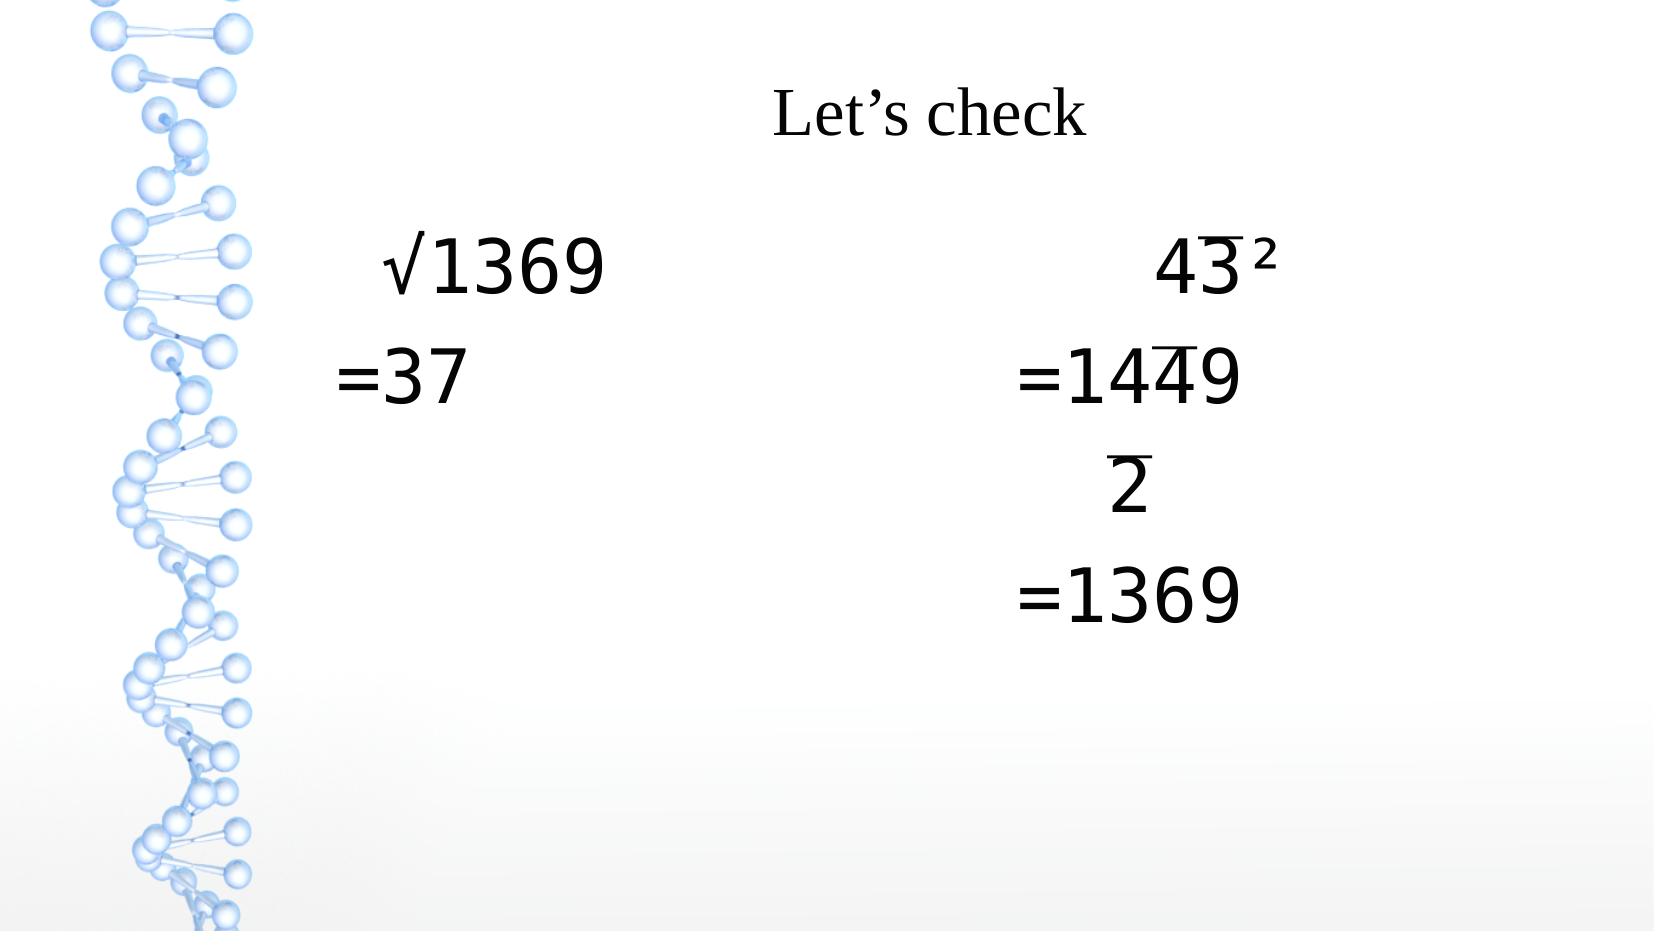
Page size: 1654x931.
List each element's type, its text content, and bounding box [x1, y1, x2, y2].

picture [0, 0, 1654, 931]
list √1369 =37 [265, 224, 915, 764]
list 4̅3² =14̅49 ̅2 =1369 [946, 224, 1595, 764]
title Let’s check [265, 35, 1595, 189]
